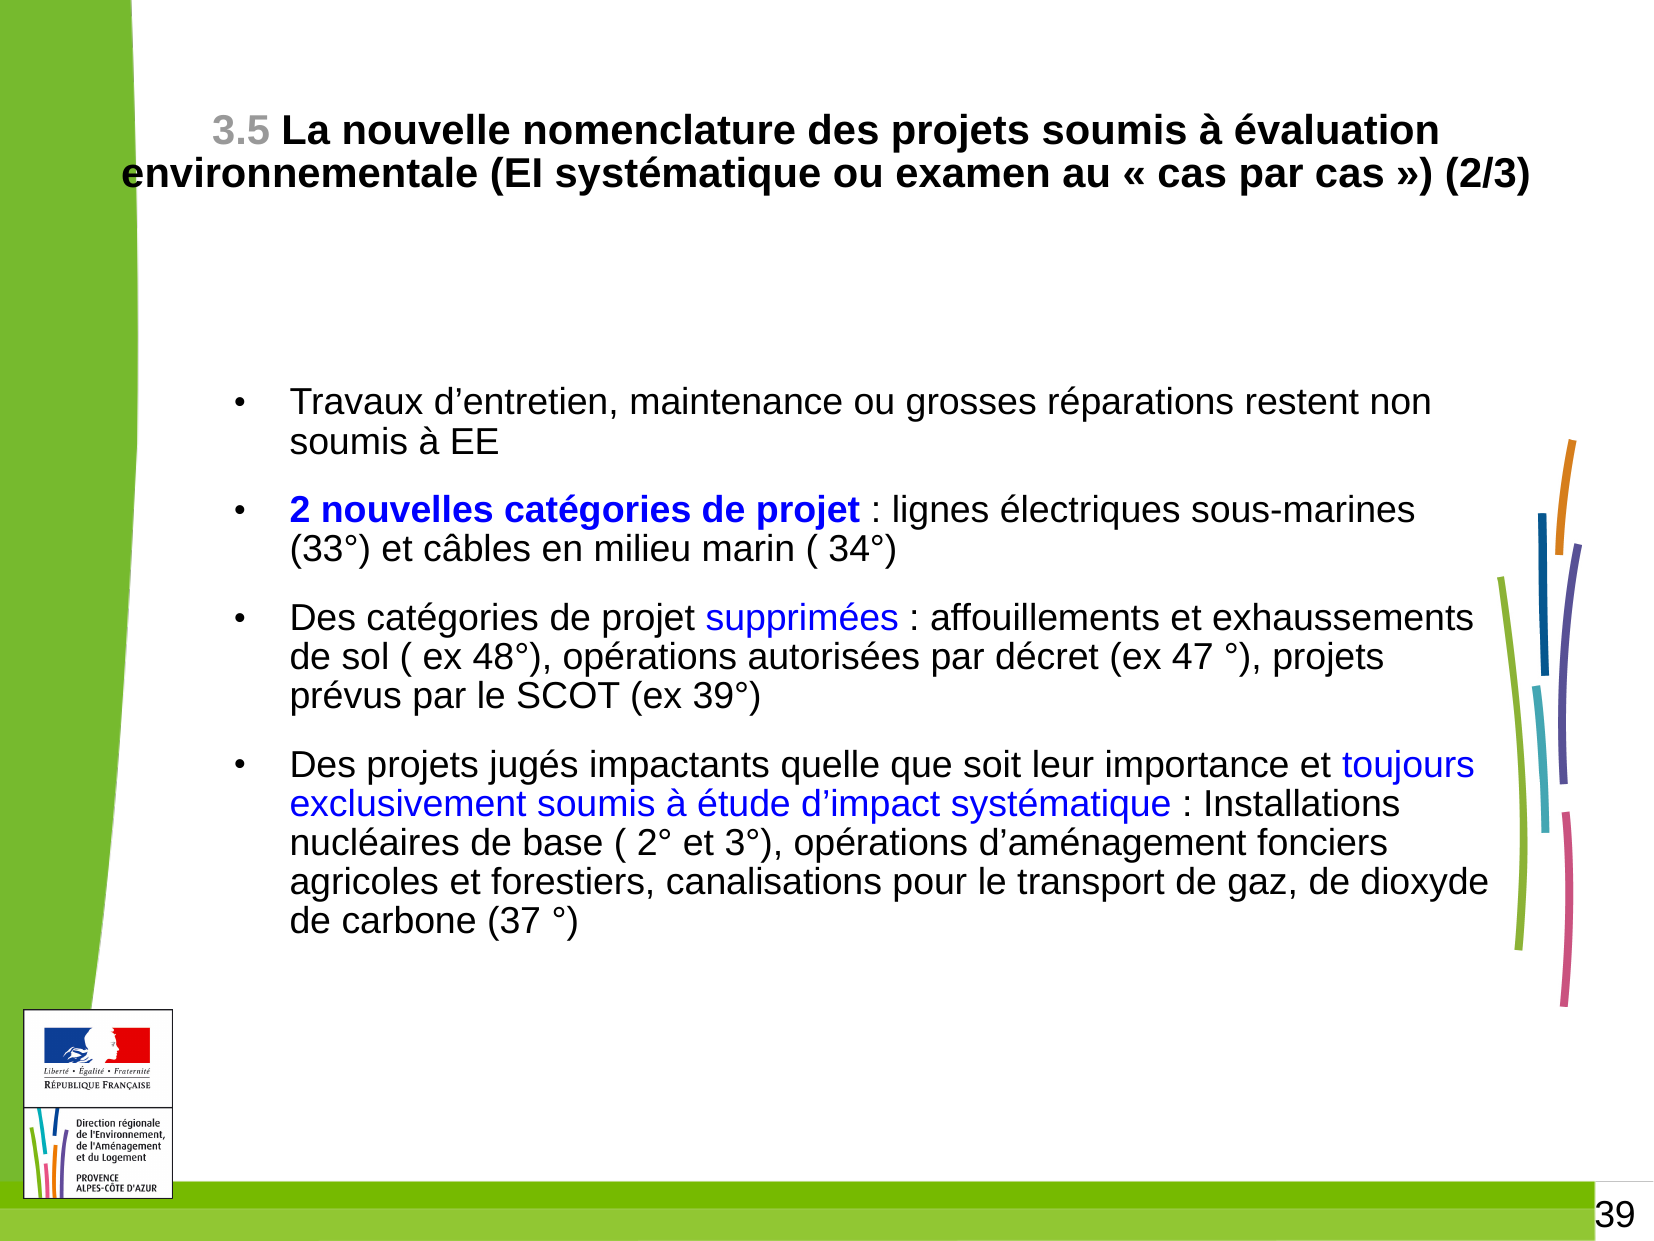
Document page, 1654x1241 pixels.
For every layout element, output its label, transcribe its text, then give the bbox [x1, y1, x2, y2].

title 3.5 La nouvelle nomenclature des projets soumis à évaluation environnementale (EI systématique ou examen au « cas par cas ») (2/3) [82, 49, 1571, 257]
picture [0, 0, 1654, 1241]
list Travaux d’entretien, maintenance ou grosses réparations restent non soumis à EE 2 nouvelles catégories de projet : lignes électriques sous-marines (33°) et câbles en milieu marin ( 34°) Des catégories de projet supprimées : affouillements et exhaussements de sol ( ex 48°), opérations autorisées par décret (ex 47 °), projets prévus par le SCOT (ex 39°) Des projets jugés impactants quelle que soit leur importance et toujours exclusivement soumis à étude d’impact systématique : Installations nucléaires de base ( 2° et 3°), opérations d’aménagement fonciers agricoles et forestiers, canalisations pour le transport de gaz, de dioxyde de carbone (37 °) [177, 383, 1507, 1104]
